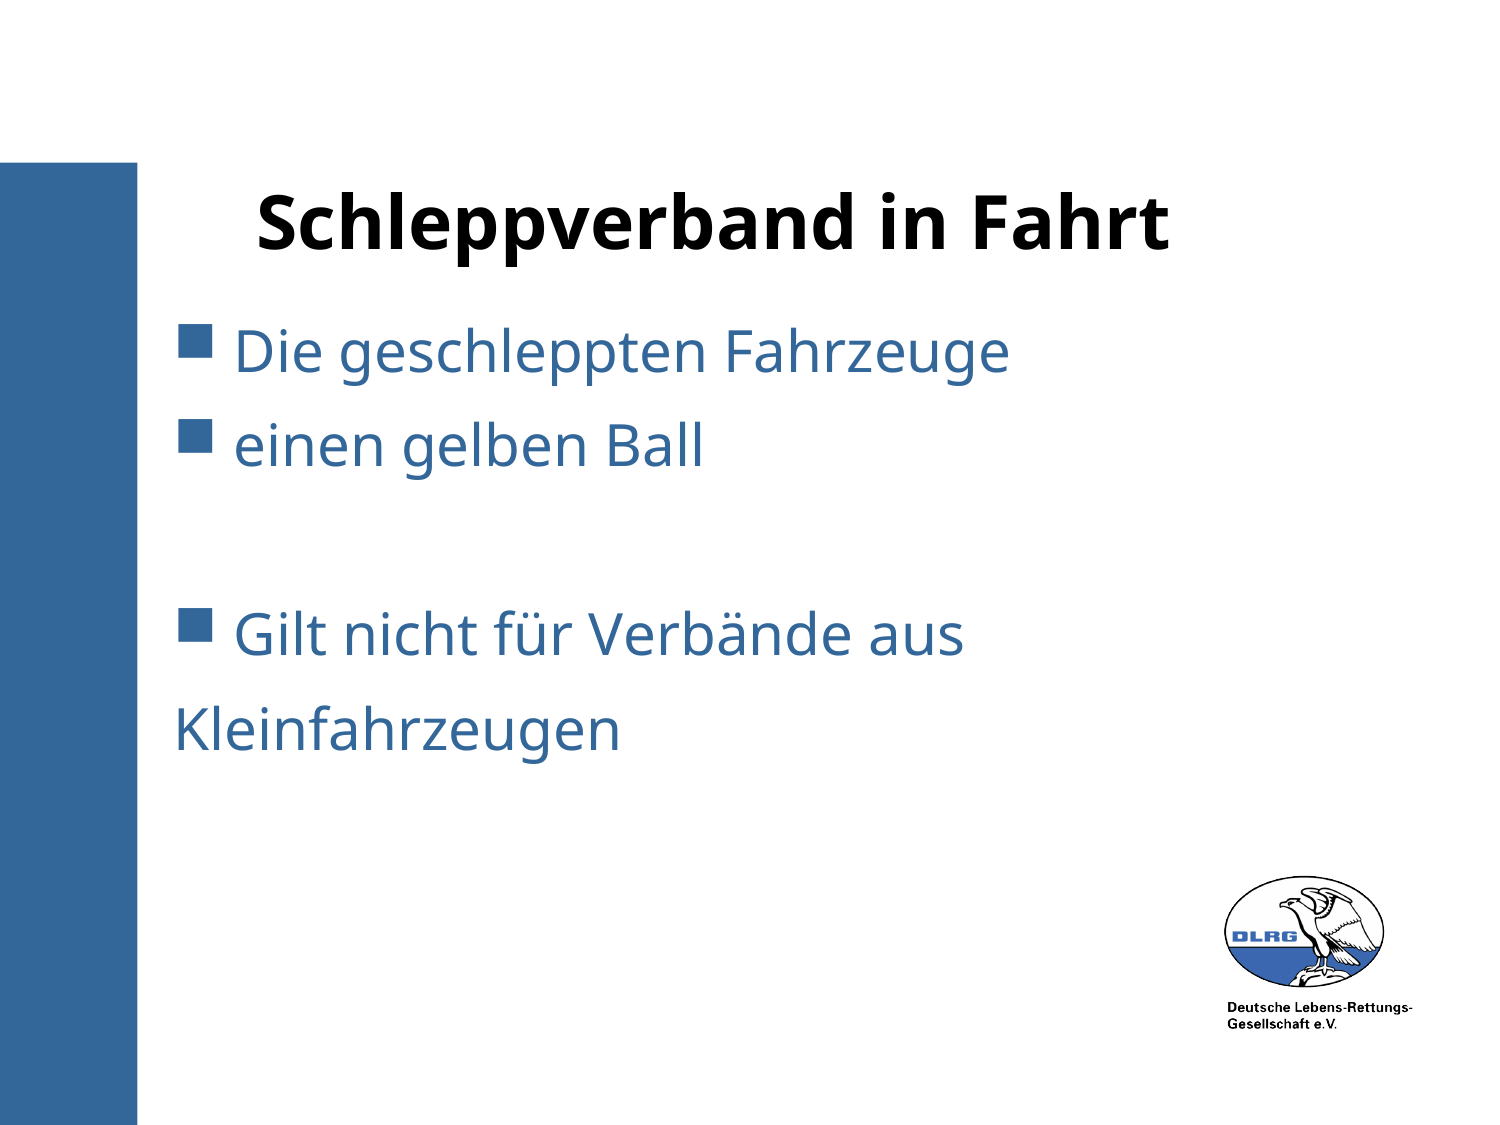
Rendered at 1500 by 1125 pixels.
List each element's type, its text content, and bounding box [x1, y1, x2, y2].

text_box Schleppverband in Fahrt [241, 167, 365, 273]
picture [1224, 882, 1413, 1030]
title [365, 112, 1450, 276]
text_box Die geschleppten Fahrzeuge einen gelben Ball Gilt nicht für Verbände aus Kleinfahrzeugen [159, 281, 1482, 882]
